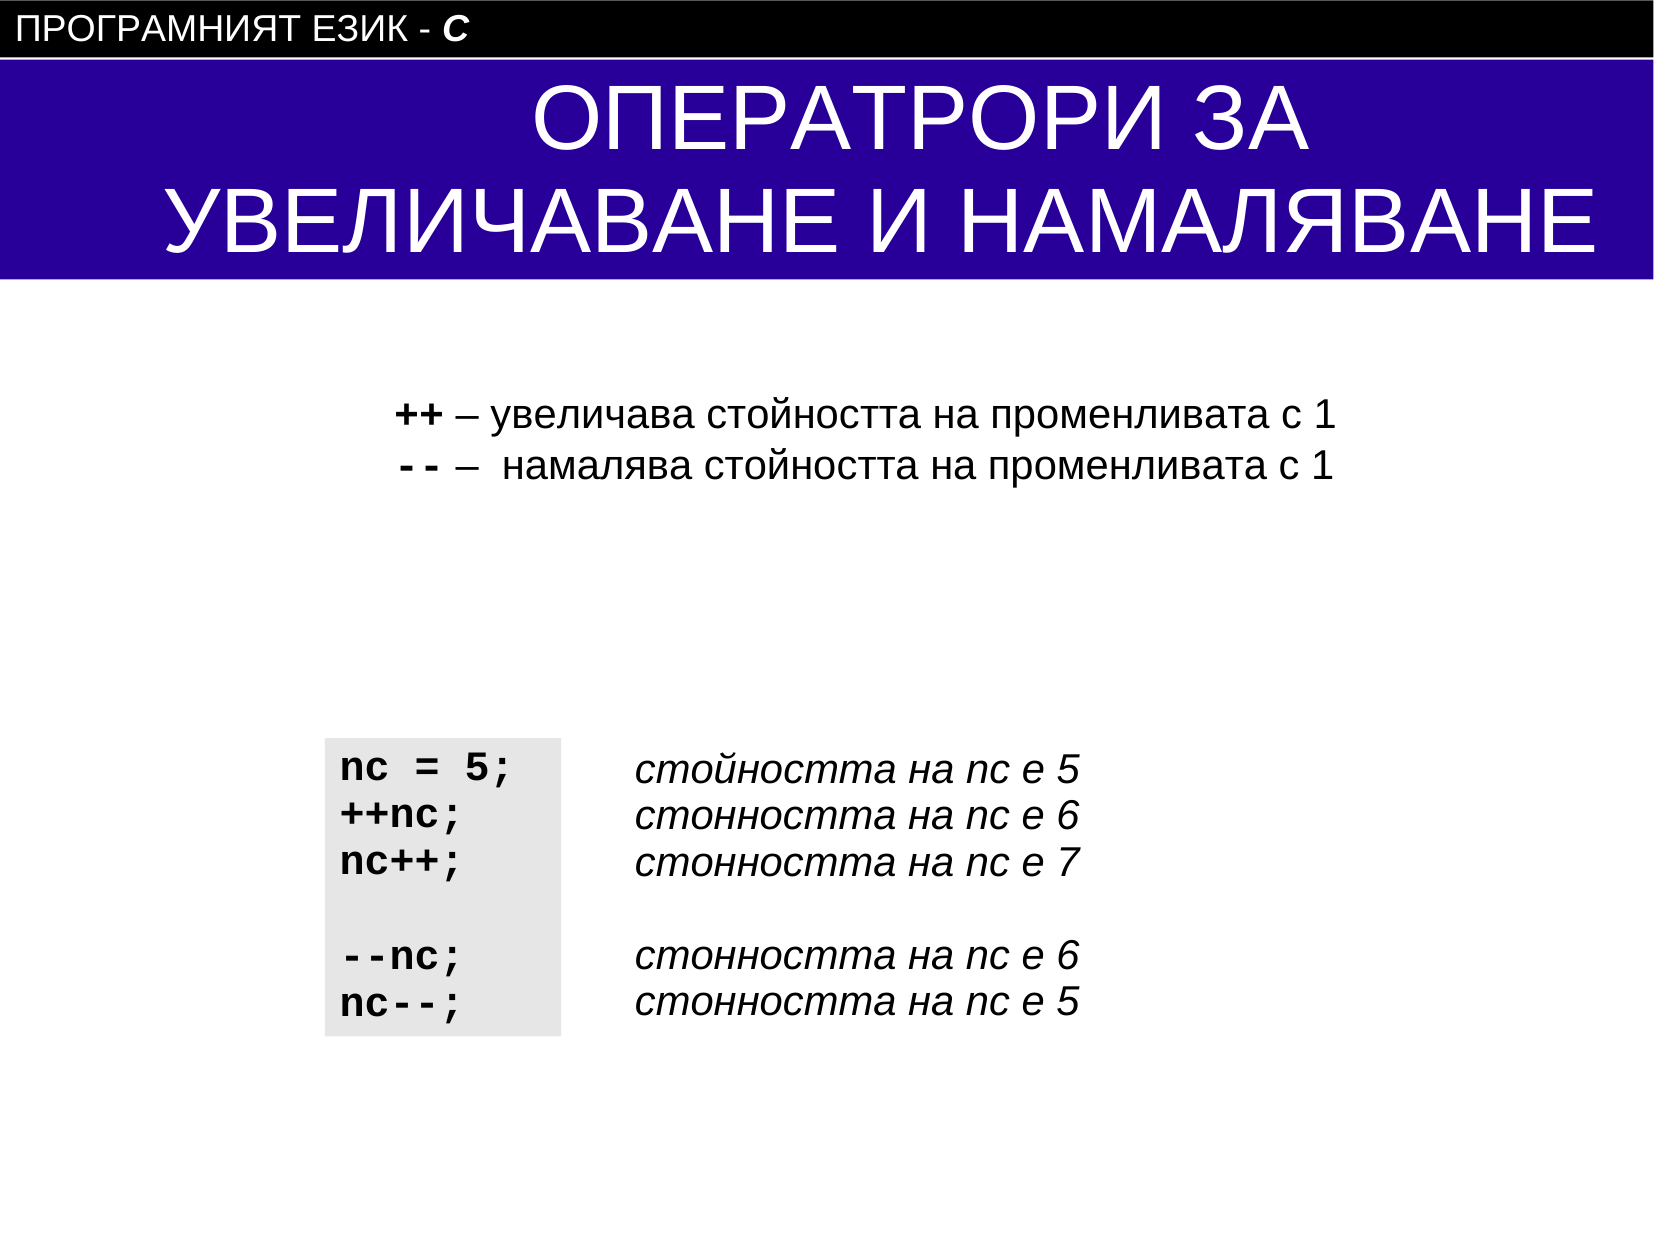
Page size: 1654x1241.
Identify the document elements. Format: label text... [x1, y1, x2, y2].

text_box ОПЕРАТРОРИ ЗА УВЕЛИЧАВАНЕ И НАМАЛЯВАНЕ [0, 59, 1654, 280]
text_box ПРОГРАМНИЯT ЕЗИК - С [0, 0, 1654, 58]
text_box nc = 5; ++nc; nc++; --nc; nc--; [324, 738, 562, 1037]
text_box стойността на nc e 5 стонността на nc е 6 стонността на nc е 7 стонността на nc е 6 стонността на nc е 5 [620, 738, 1152, 1032]
text_box ++ – увеличава стойността на променливата с 1 -- – намалява стойността на променливата с 1 [354, 383, 1388, 500]
